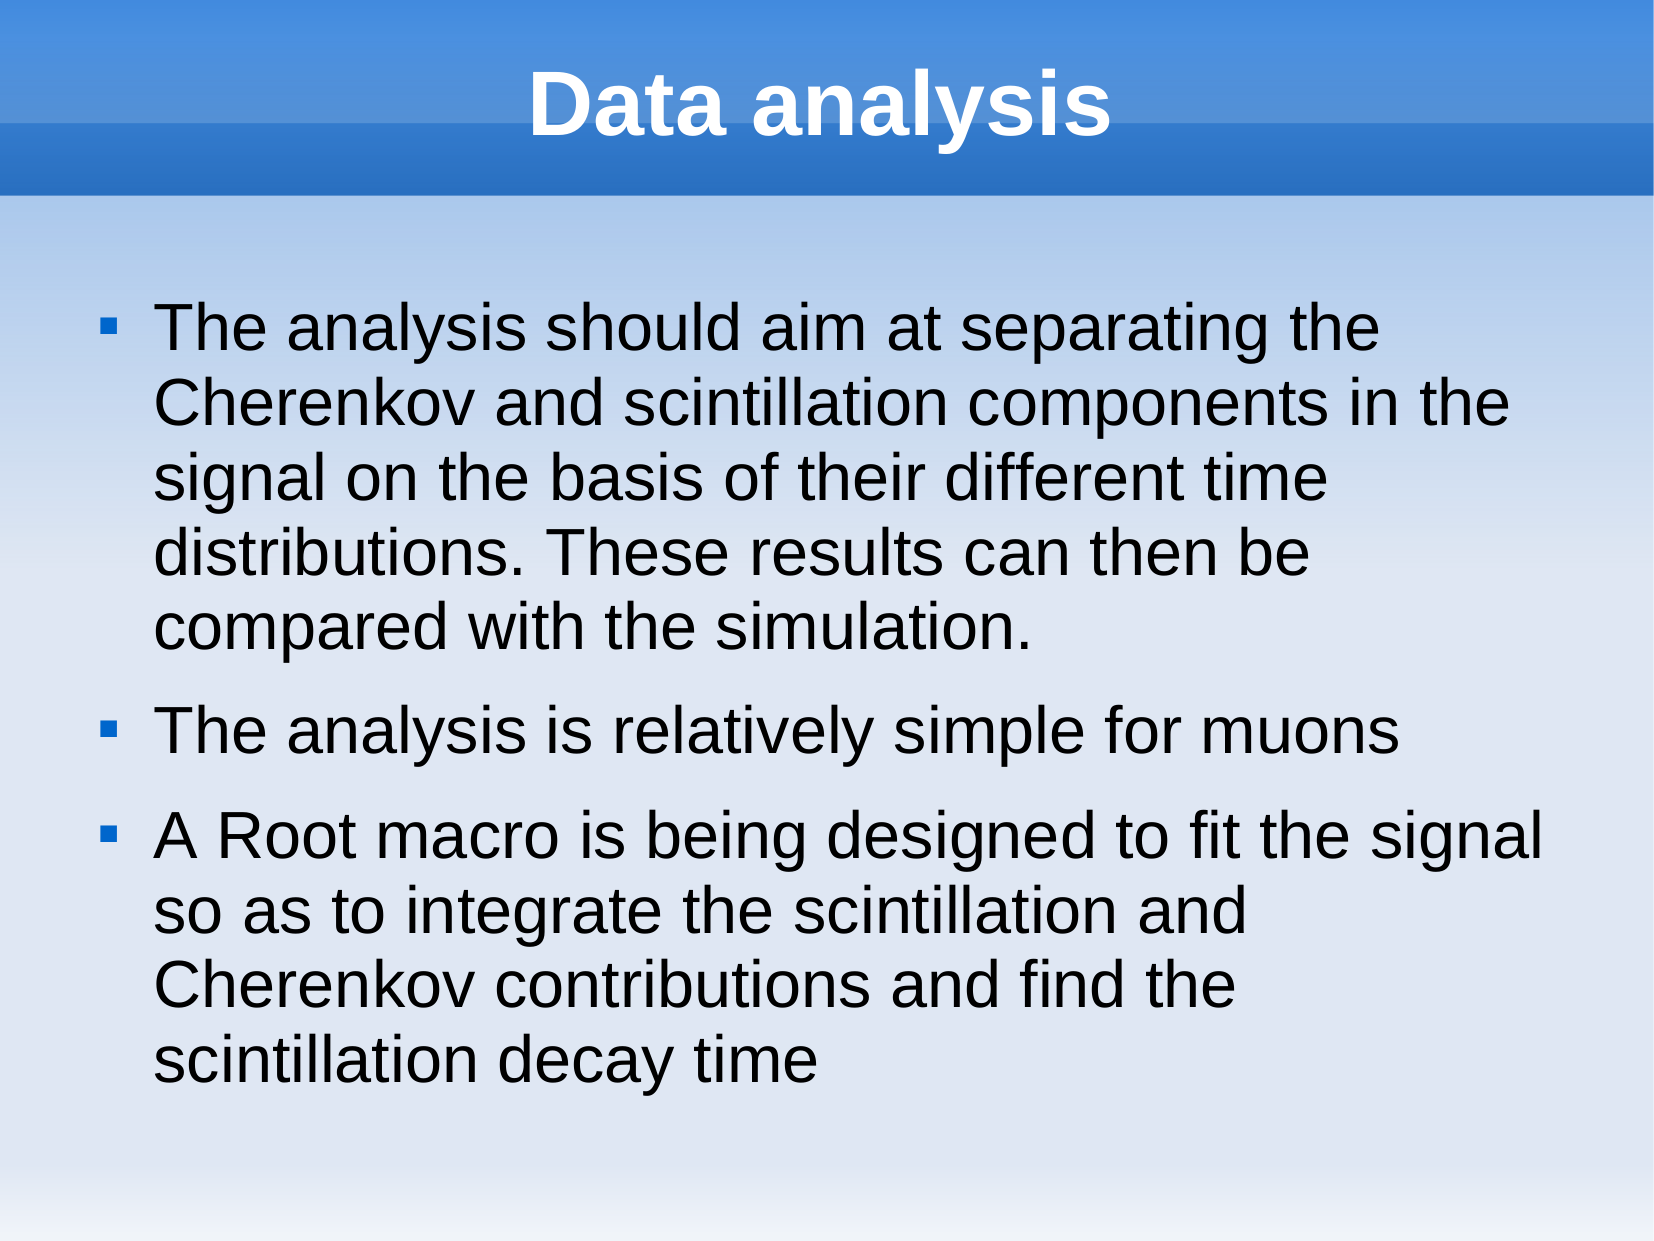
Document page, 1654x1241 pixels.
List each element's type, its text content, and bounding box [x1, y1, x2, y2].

picture [0, 0, 1654, 1241]
list The analysis should aim at separating the Cherenkov and scintillation components in the signal on the basis of their different time distributions. These results can then be compared with the simulation. The analysis is relatively simple for muons A Root macro is being designed to fit the signal so as to integrate the scintillation and Cherenkov contributions and find the scintillation decay time [82, 290, 1571, 1109]
title Data analysis [76, 0, 1565, 208]
